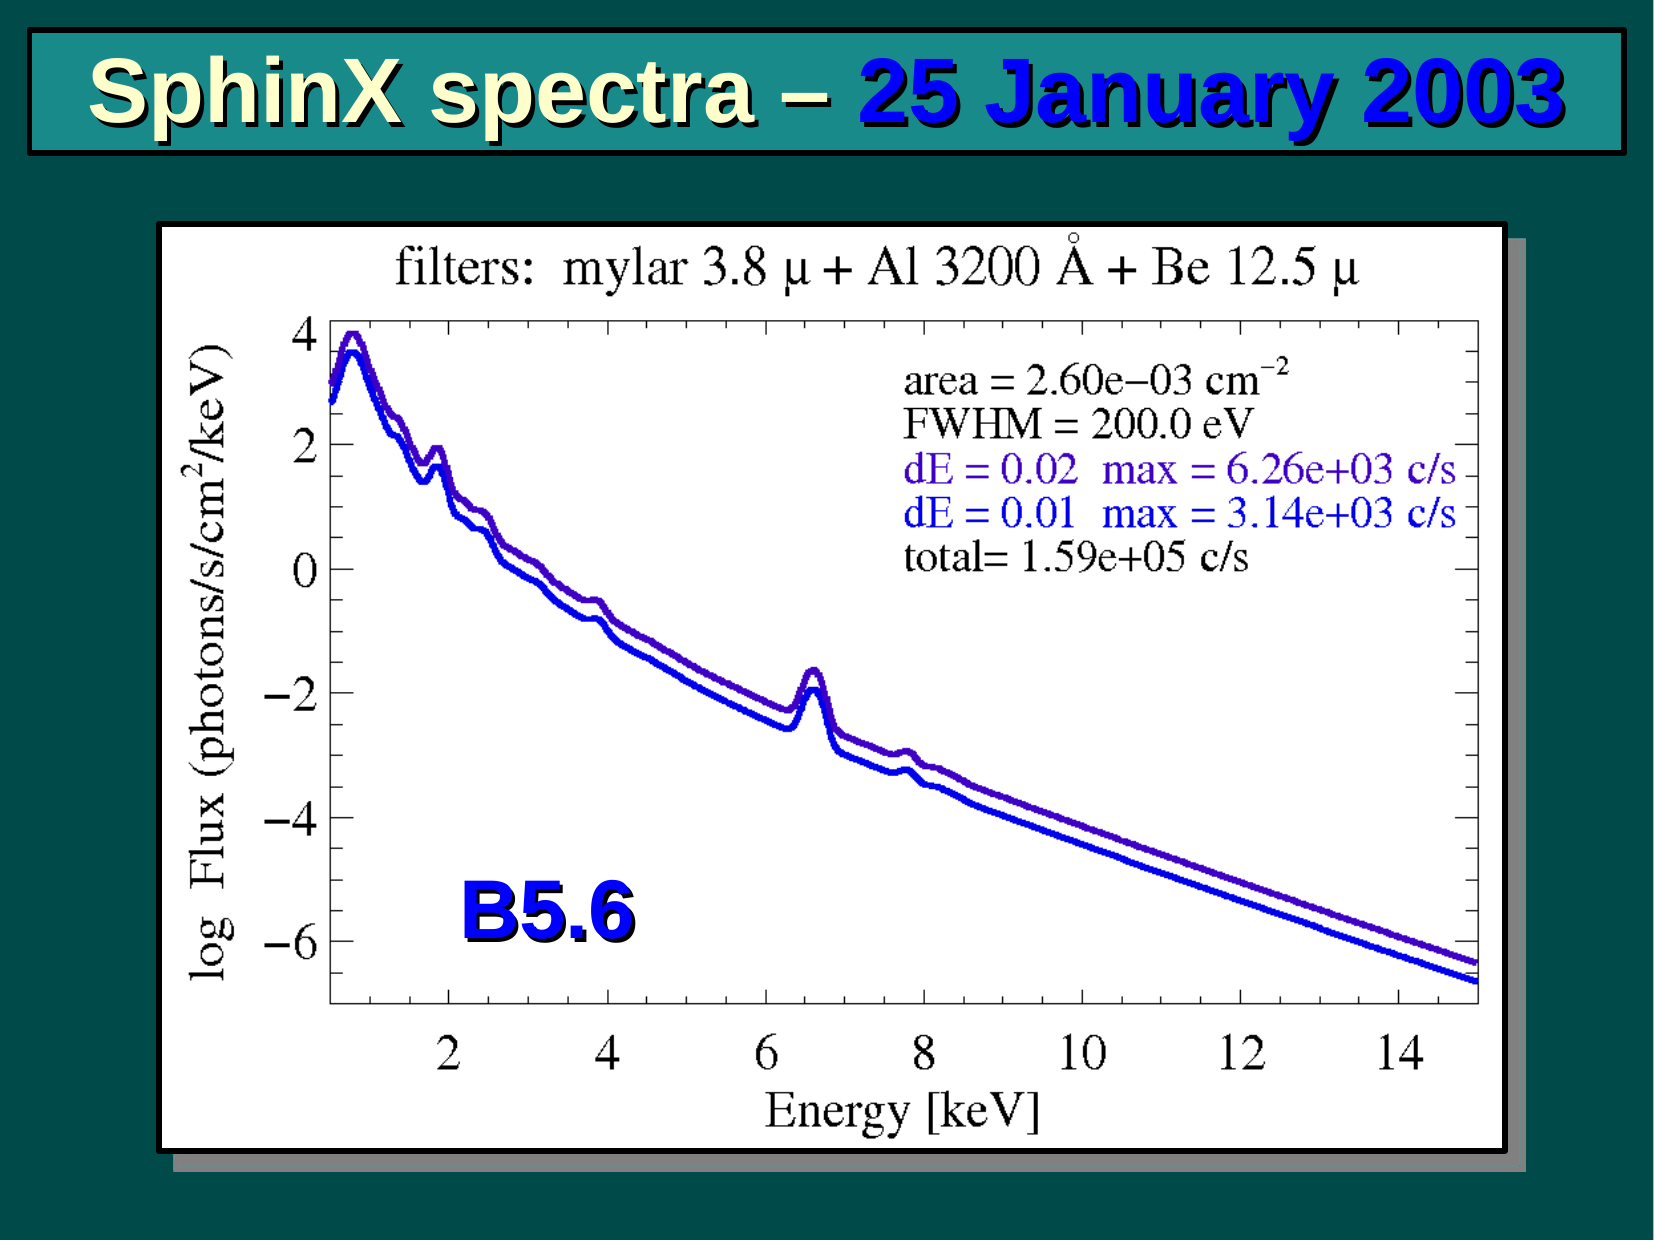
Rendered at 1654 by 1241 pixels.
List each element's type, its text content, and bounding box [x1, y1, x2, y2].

text_box B5.6 [324, 856, 650, 986]
picture [161, 226, 1503, 1148]
text_box SphinX spectra – 25 January 2003 [29, 29, 1625, 153]
